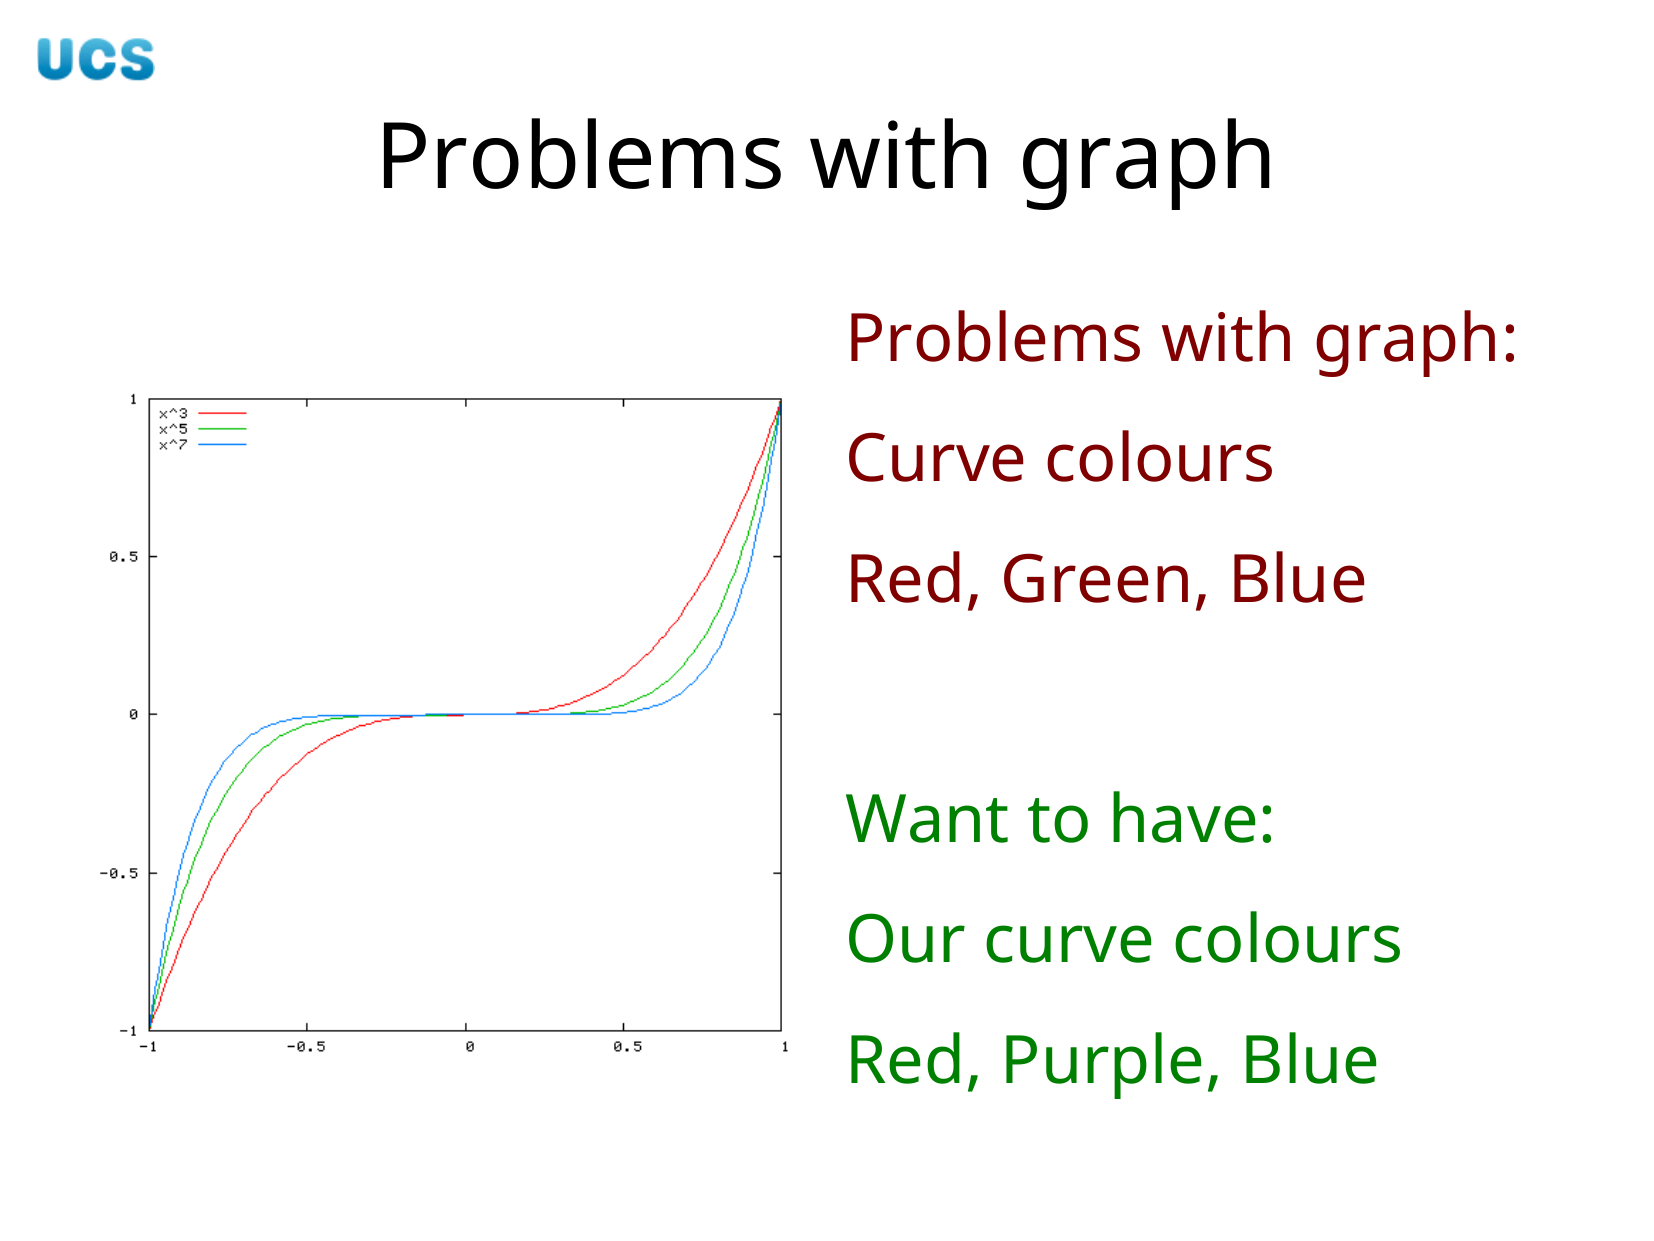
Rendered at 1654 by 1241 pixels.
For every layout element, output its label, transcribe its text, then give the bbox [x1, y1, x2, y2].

title Problems with graph [82, 49, 1571, 257]
list Problems with graph: Curve colours Red, Green, Blue Want to have: Our curve colours Red, Purple, Blue [845, 290, 1572, 1109]
picture [82, 336, 809, 1063]
picture [37, 37, 155, 82]
